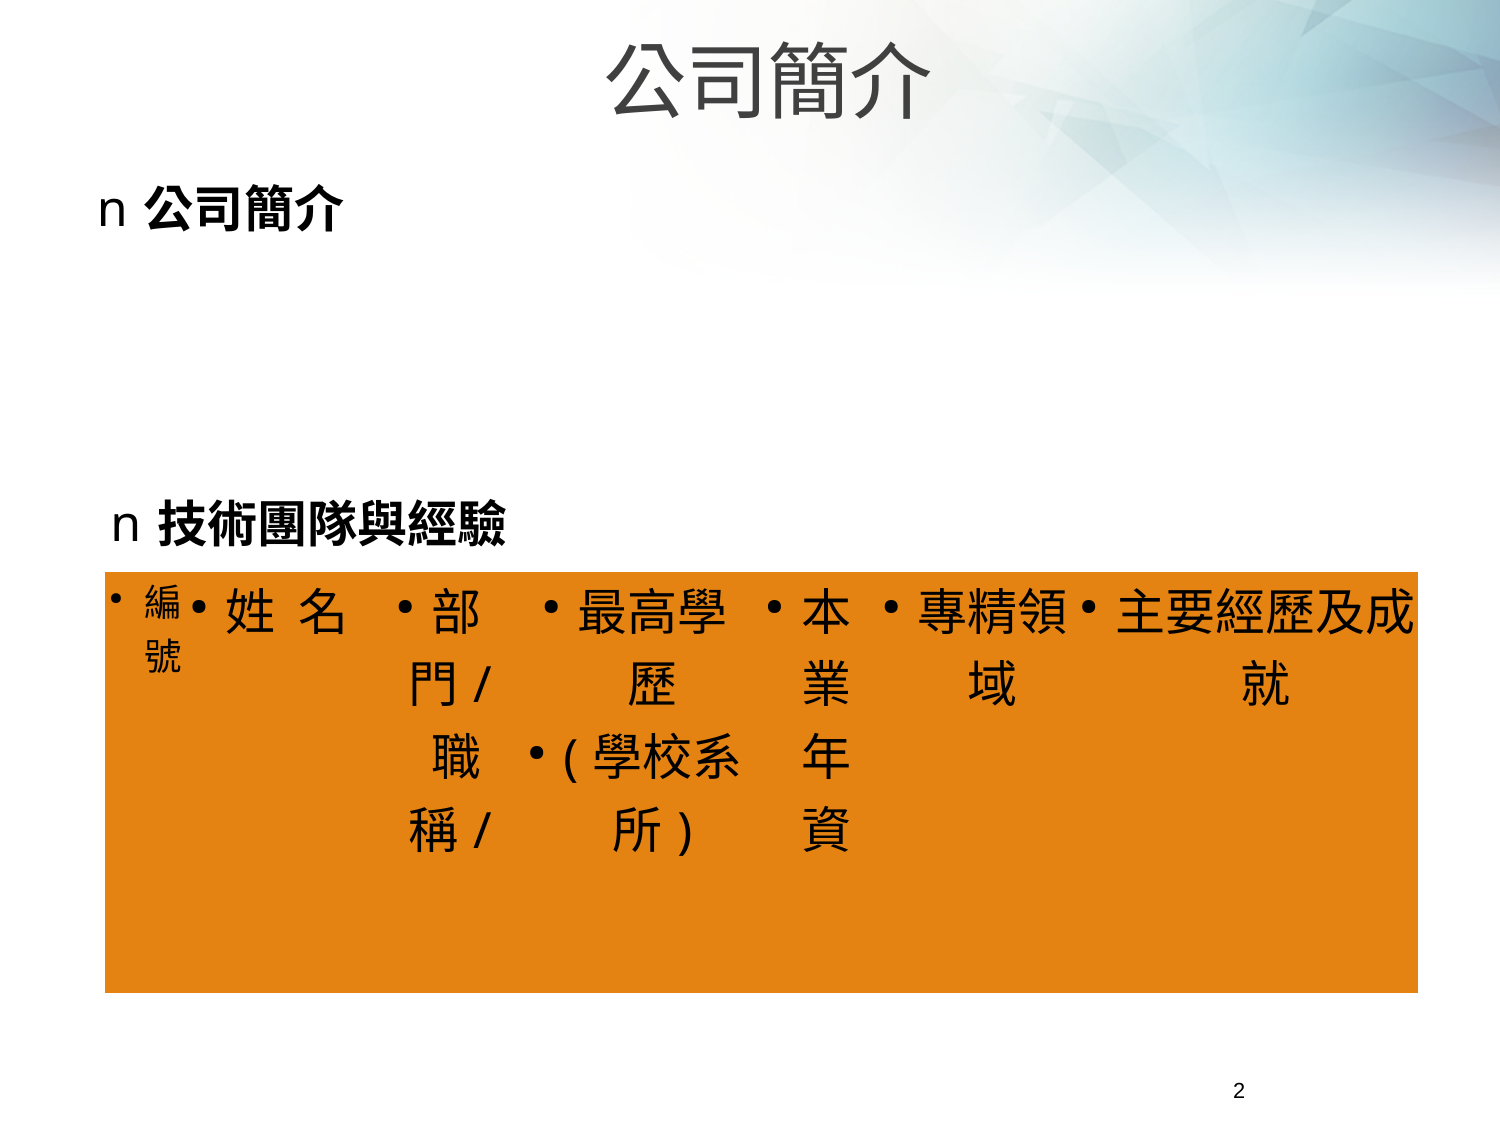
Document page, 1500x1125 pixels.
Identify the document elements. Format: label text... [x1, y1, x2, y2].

table_header 專精領域 [873, 572, 1077, 873]
table_cell [352, 873, 527, 933]
table_cell [873, 933, 1077, 993]
text_box 2 [1218, 1059, 1380, 1120]
table_cell [105, 933, 187, 993]
table_cell [527, 933, 743, 993]
table_cell [1077, 873, 1418, 933]
table_cell [743, 933, 873, 993]
text_box 技術團隊與經驗 [95, 485, 1270, 561]
table_header 編號 [105, 572, 187, 873]
table_cell [527, 873, 743, 933]
title 公司簡介 [81, 15, 1455, 138]
table_header 姓 名 [187, 572, 352, 873]
table_header 本業年資 [743, 572, 873, 873]
table_header 主要經歷及成就 [1077, 572, 1418, 873]
text_box 公司簡介 [81, 170, 1419, 246]
table_cell [187, 873, 352, 933]
table_cell [352, 933, 527, 993]
table_header 最高學歷 (學校系所) [527, 572, 743, 873]
table_cell [187, 933, 352, 993]
table_cell [105, 873, 187, 933]
table_cell [743, 873, 873, 933]
table_cell [1077, 933, 1418, 993]
table_header 部門/職稱/年資 [352, 572, 527, 873]
table_cell [873, 873, 1077, 933]
